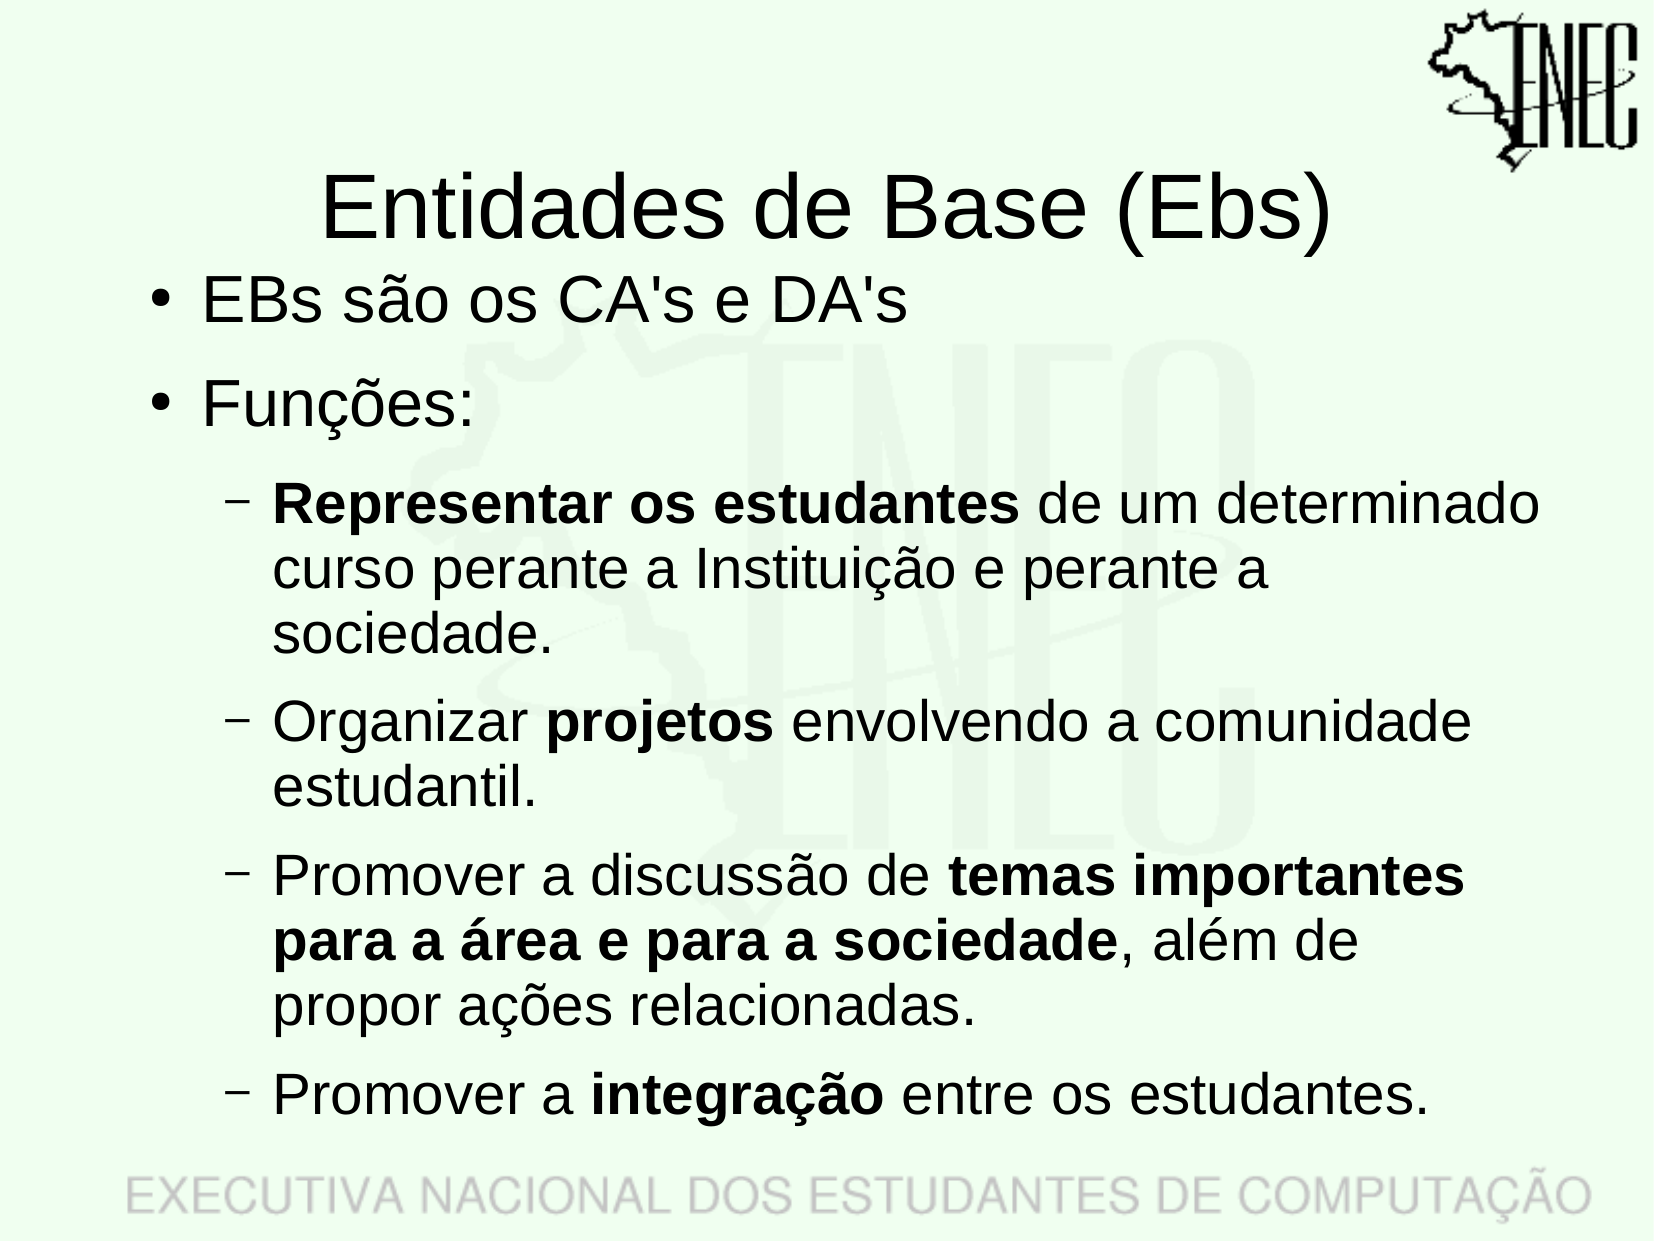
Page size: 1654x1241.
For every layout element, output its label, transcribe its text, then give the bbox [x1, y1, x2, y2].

picture [0, 0, 1654, 1241]
list EBs são os CA's e DA's Funções: Representar os estudantes de um determinado curso perante a Instituição e perante a sociedade. Organizar projetos envolvendo a comunidade estudantil. Promover a discussão de temas importantes para a área e para a sociedade, além de propor ações relacionadas. Promover a integração entre os estudantes. [130, 261, 1543, 1225]
title Entidades de Base (Ebs) [121, 102, 1534, 311]
